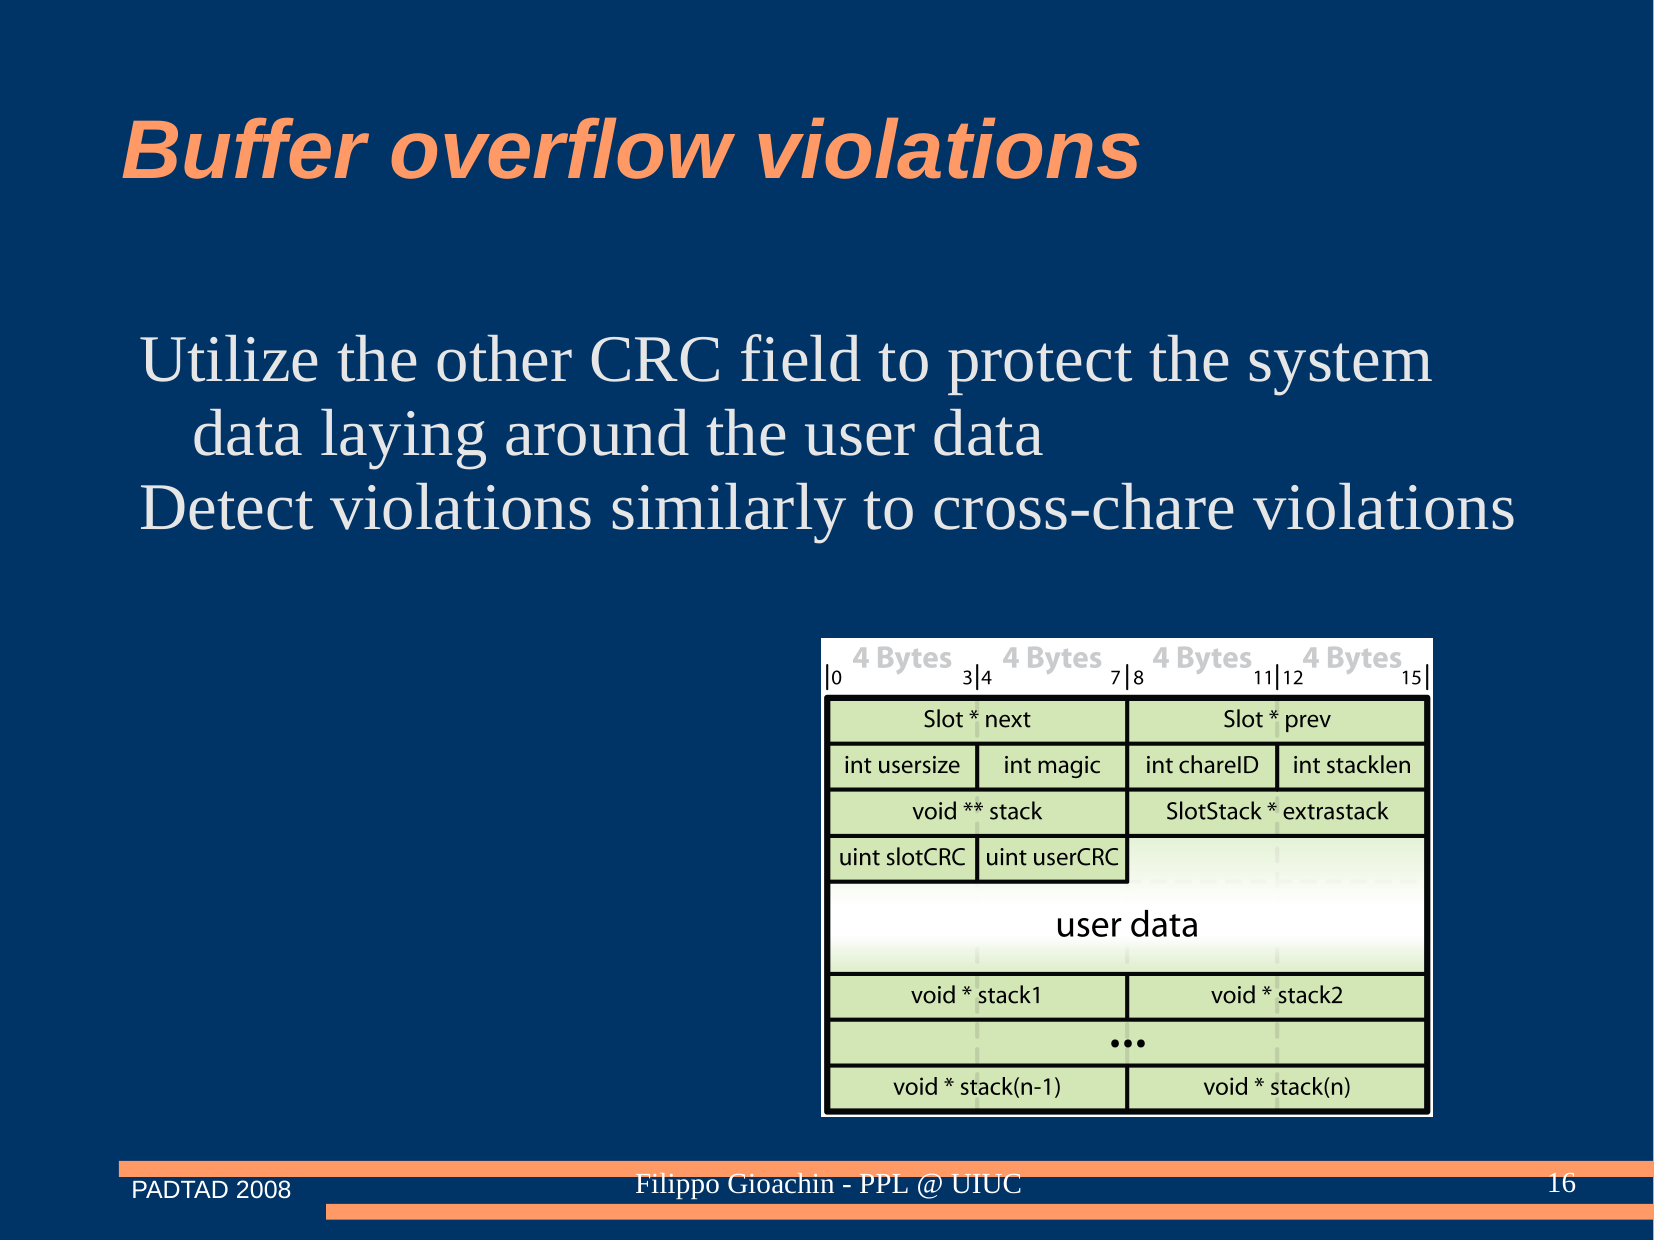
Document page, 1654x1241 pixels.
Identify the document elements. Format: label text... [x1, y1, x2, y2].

list Utilize the other CRC field to protect the system data laying around the user data Detect violations similarly to cross-chare violations [121, 322, 1561, 1118]
picture [821, 638, 1433, 1117]
title Buffer overflow violations [121, 46, 1534, 254]
